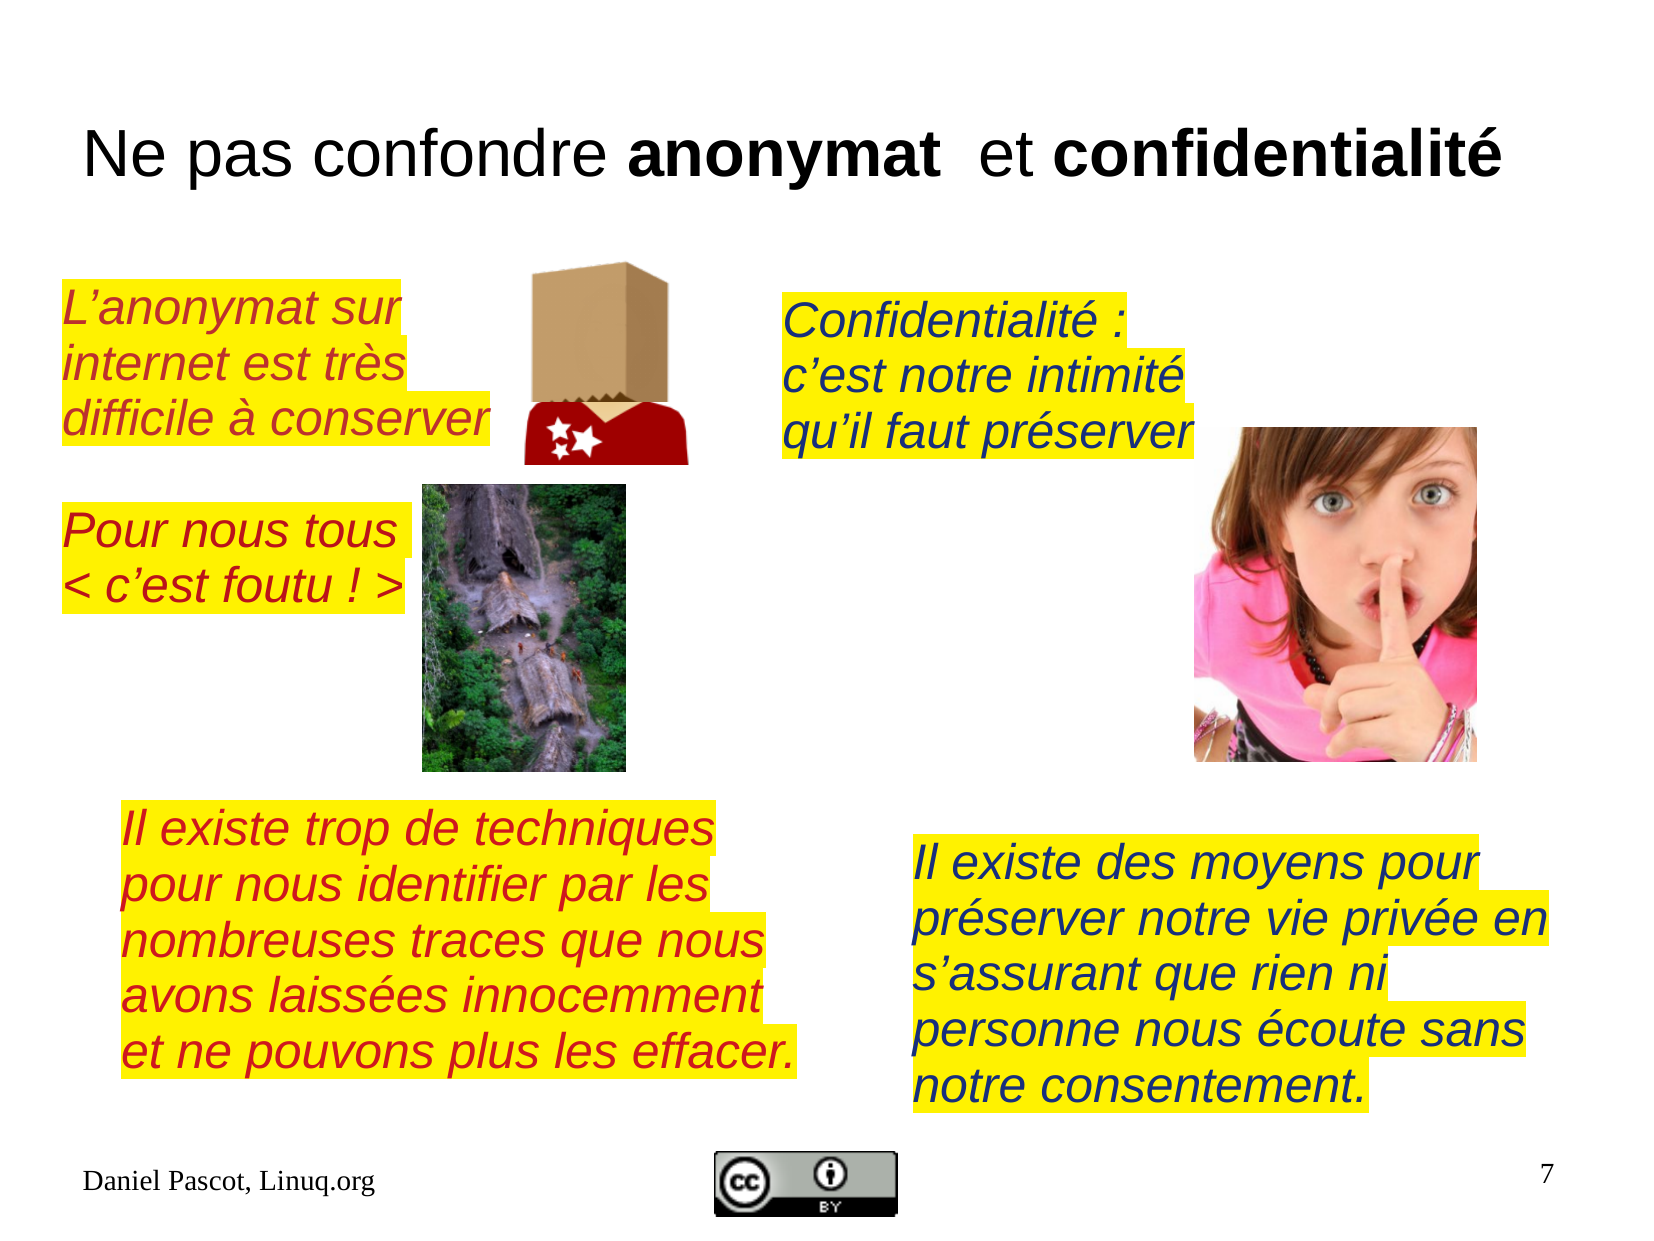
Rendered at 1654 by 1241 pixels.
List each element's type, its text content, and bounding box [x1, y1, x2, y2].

text_box Il existe trop de techniques pour nous identifier par les nombreuses traces que nous avons laissées innocemment et ne pouvons plus les effacer. [106, 793, 827, 1143]
picture [1194, 427, 1477, 762]
text_box Confidentialité : c’est notre intimité qu’il faut préserver [767, 284, 1221, 467]
picture [422, 484, 626, 772]
picture [714, 1151, 898, 1217]
text_box Il existe des moyens pour préserver notre vie privée en s’assurant que rien ni personne nous écoute sans notre consentement. [897, 826, 1595, 1121]
picture [504, 256, 697, 465]
title Ne pas confondre anonymat et confidentialité [82, 49, 1607, 257]
text_box L’anonymat sur internet est très difficile à conserver Pour nous tous < c’est foutu ! > [47, 271, 556, 621]
